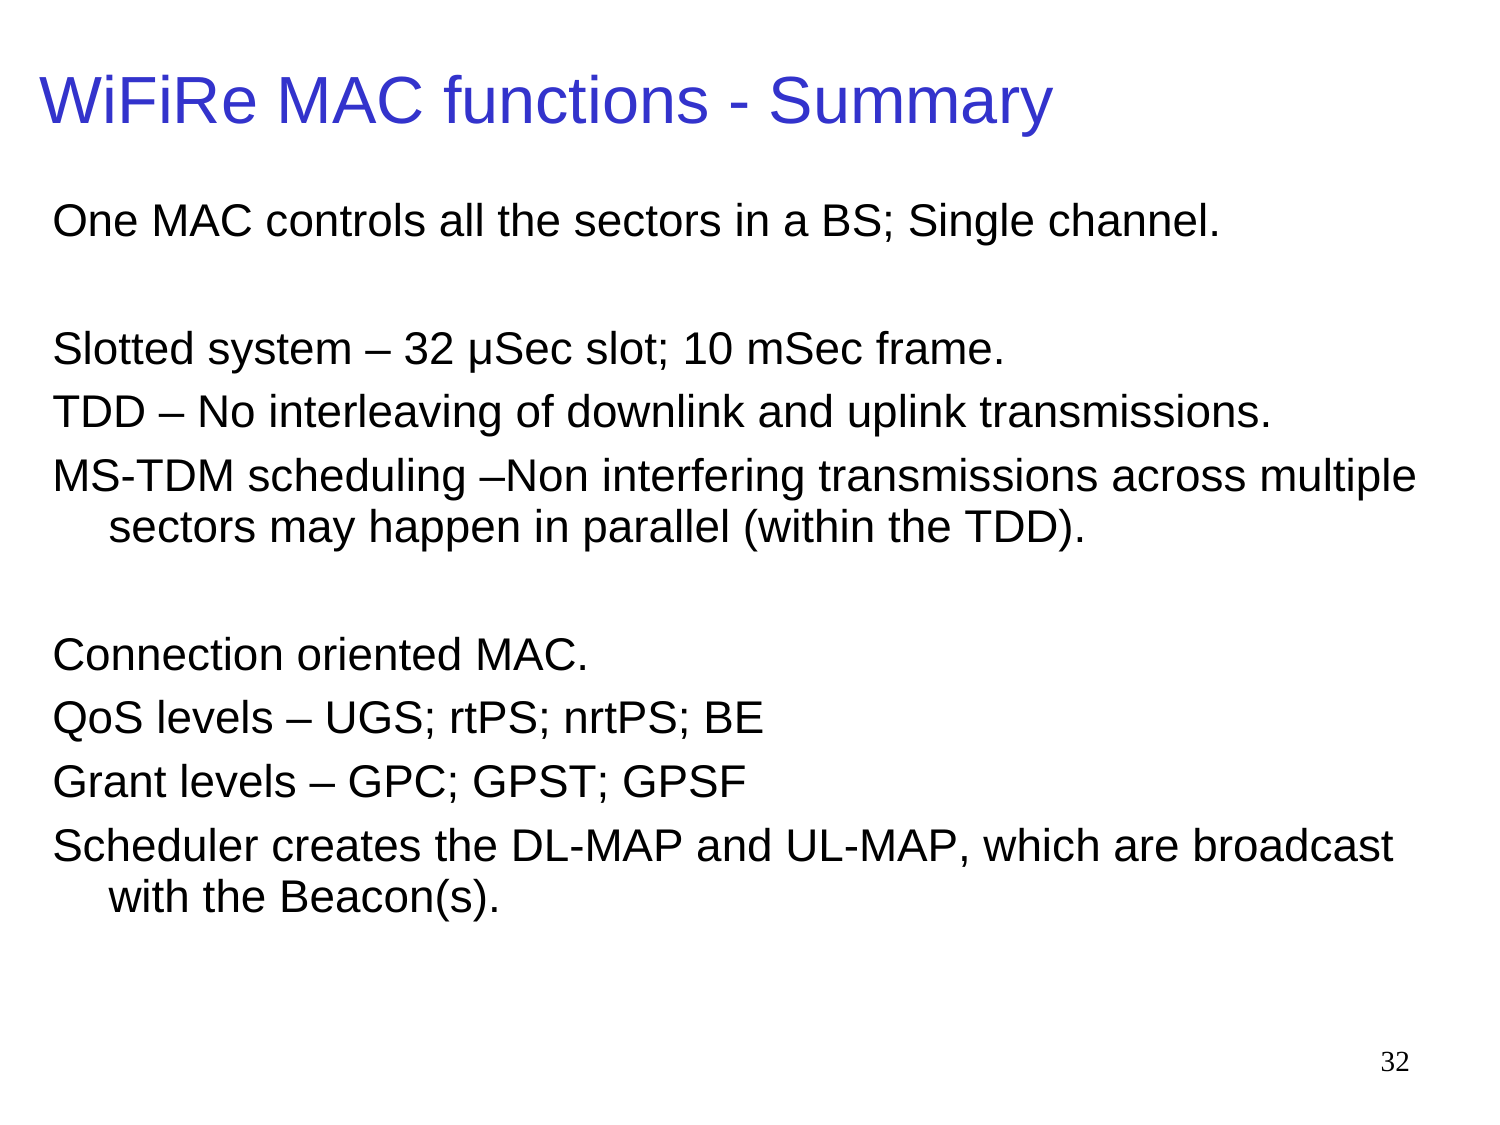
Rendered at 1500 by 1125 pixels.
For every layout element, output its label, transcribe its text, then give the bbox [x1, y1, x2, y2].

title WiFiRe MAC functions - Summary [24, 24, 1450, 176]
list One MAC controls all the sectors in a BS; Single channel. Slotted system – 32 μSec slot; 10 mSec frame. TDD – No interleaving of downlink and uplink transmissions. MS-TDM scheduling –Non interfering transmissions across multiple sectors may happen in parallel (within the TDD). Connection oriented MAC. QoS levels – UGS; rtPS; nrtPS; BE Grant levels – GPC; GPST; GPSF Scheduler creates the DL-MAP and UL-MAP, which are broadcast with the Beacon(s). [37, 187, 1463, 1038]
